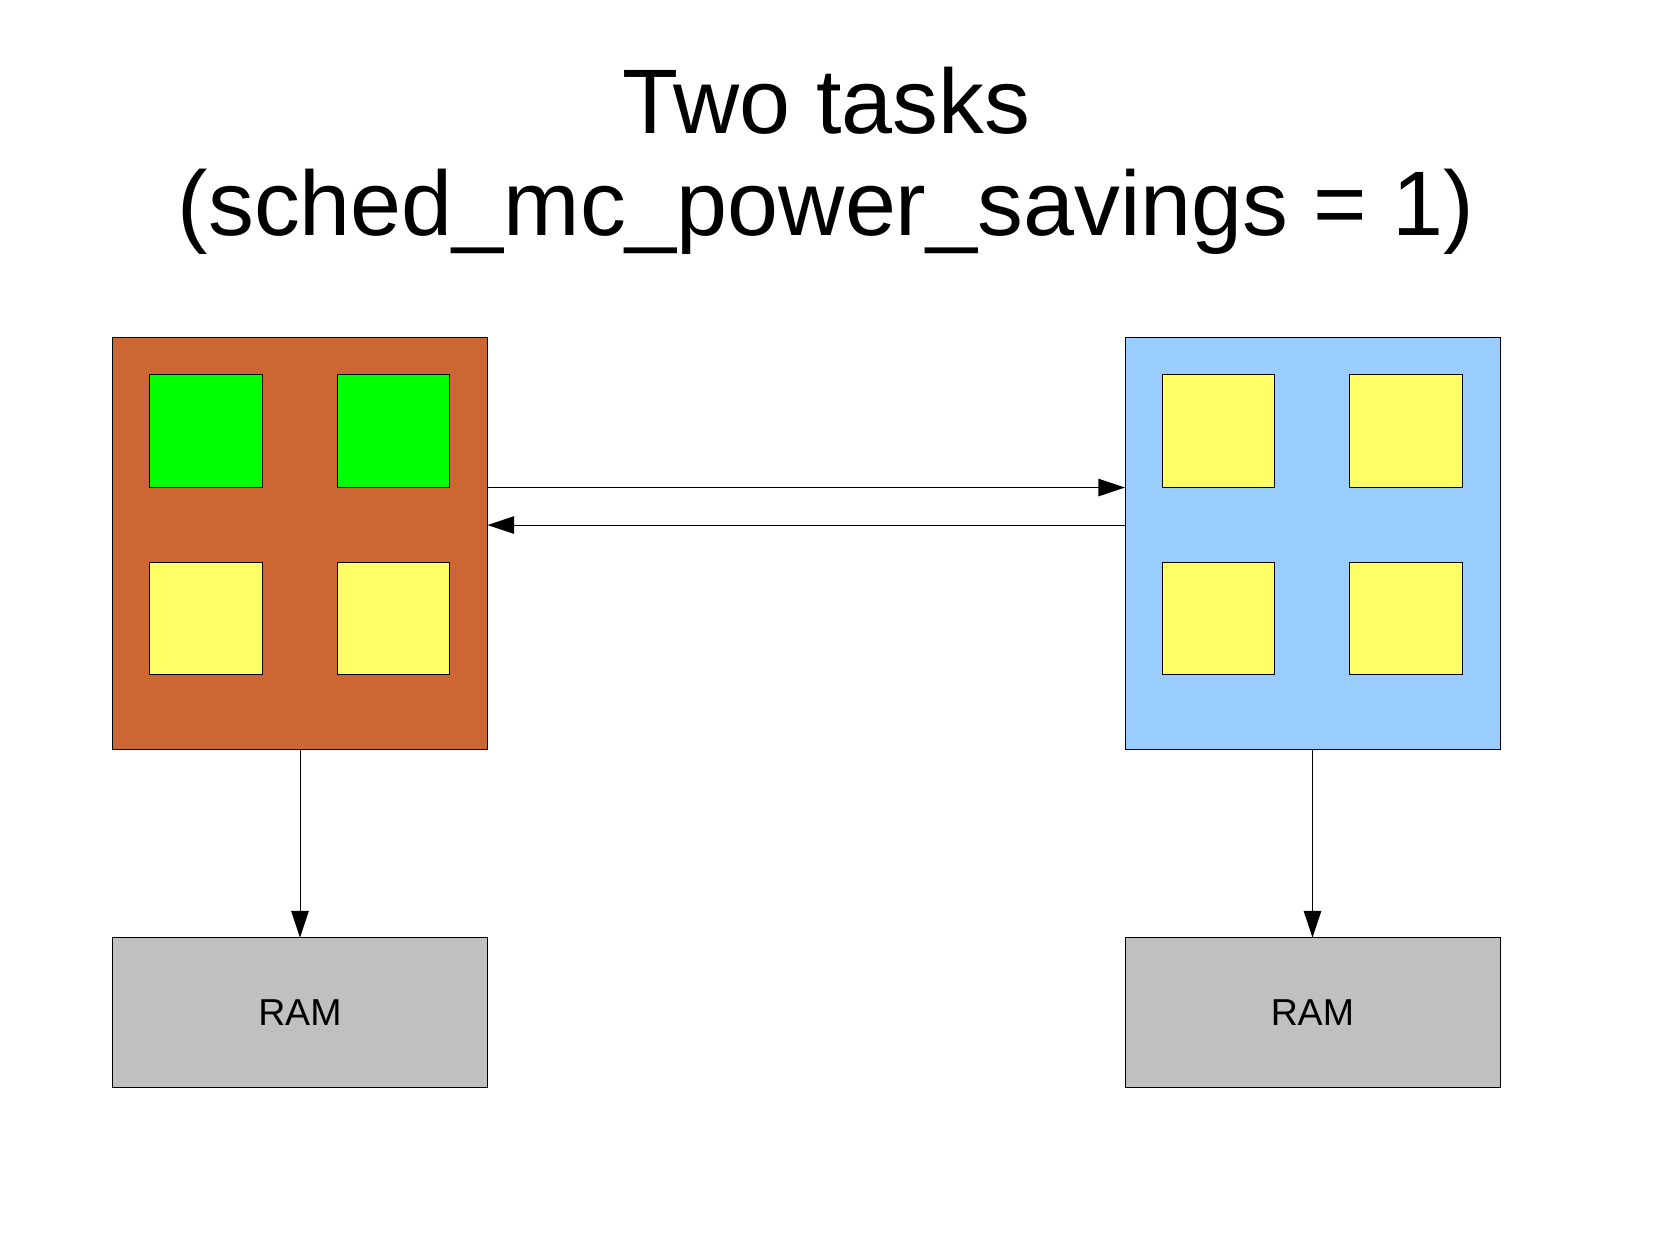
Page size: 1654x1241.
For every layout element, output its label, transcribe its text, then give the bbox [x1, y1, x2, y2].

text_box [1125, 337, 1501, 750]
title Two tasks (sched_mc_power_savings = 1) [82, 49, 1571, 257]
text_box [112, 337, 488, 750]
text_box RAM [112, 937, 488, 1088]
text_box RAM [1125, 937, 1501, 1088]
